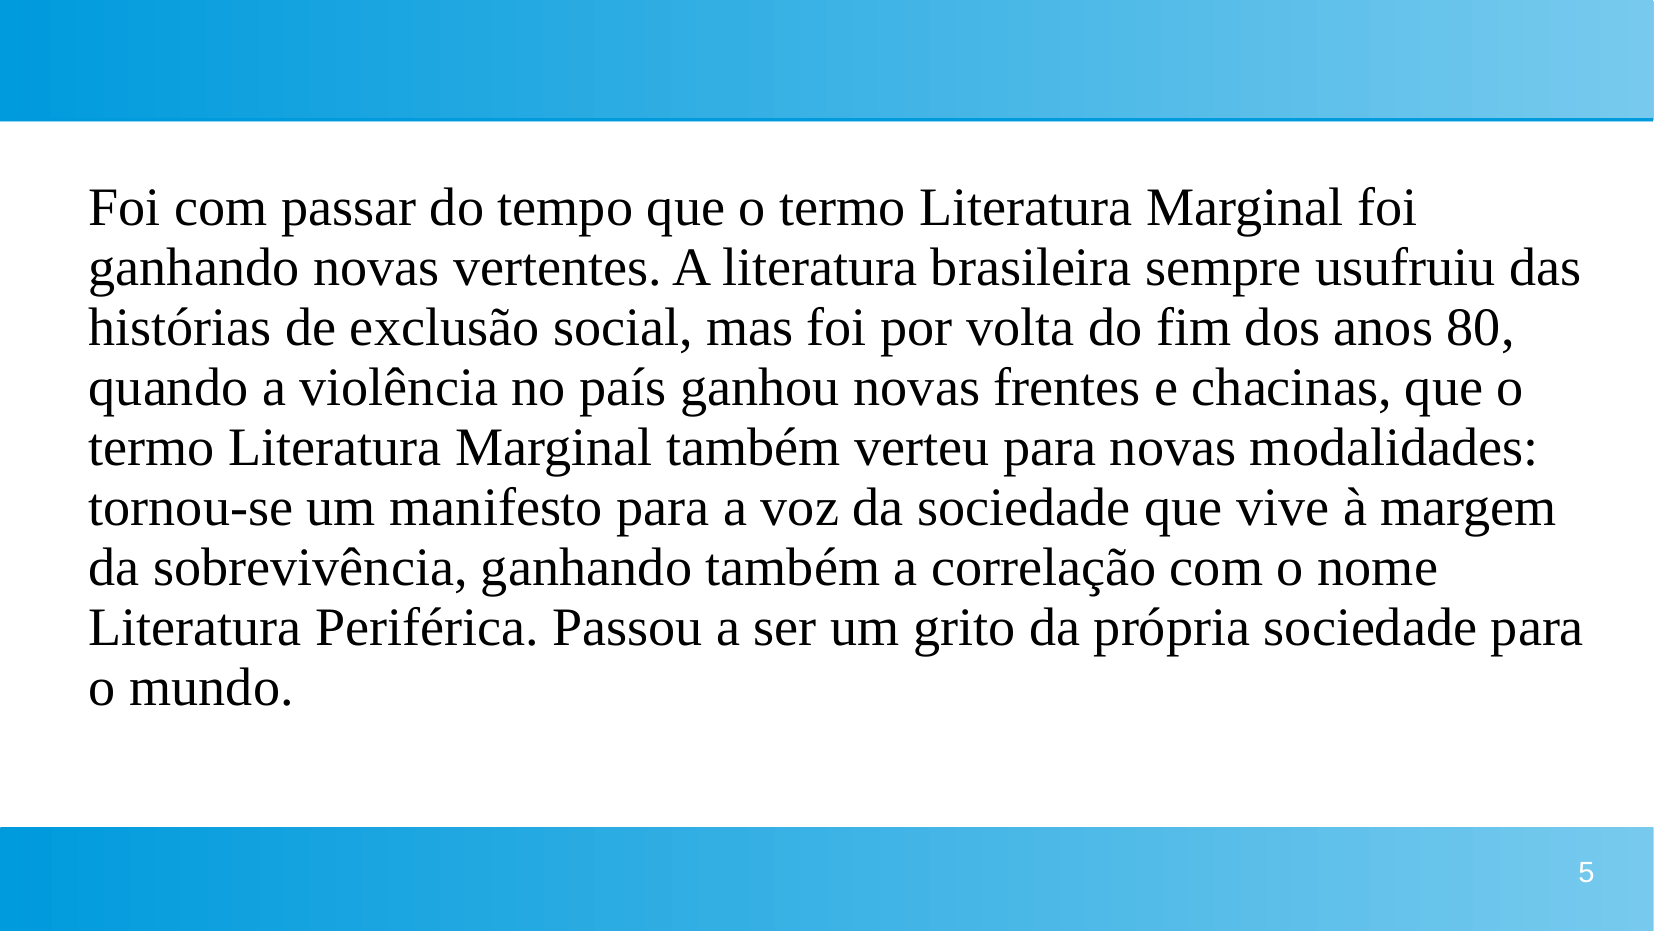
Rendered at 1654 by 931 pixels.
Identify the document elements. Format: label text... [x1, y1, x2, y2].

list Foi com passar do tempo que o termo Literatura Marginal foi ganhando novas vertentes. A literatura brasileira sempre usufruiu das histórias de exclusão social, mas foi por volta do fim dos anos 80, quando a violência no país ganhou novas frentes e chacinas, que o termo Literatura Marginal também verteu para novas modalidades: tornou-se um manifesto para a voz da sociedade que vive à margem da sobrevivência, ganhando também a correlação com o nome Literatura Periférica. Passou a ser um grito da própria sociedade para o mundo. [88, 177, 1595, 768]
